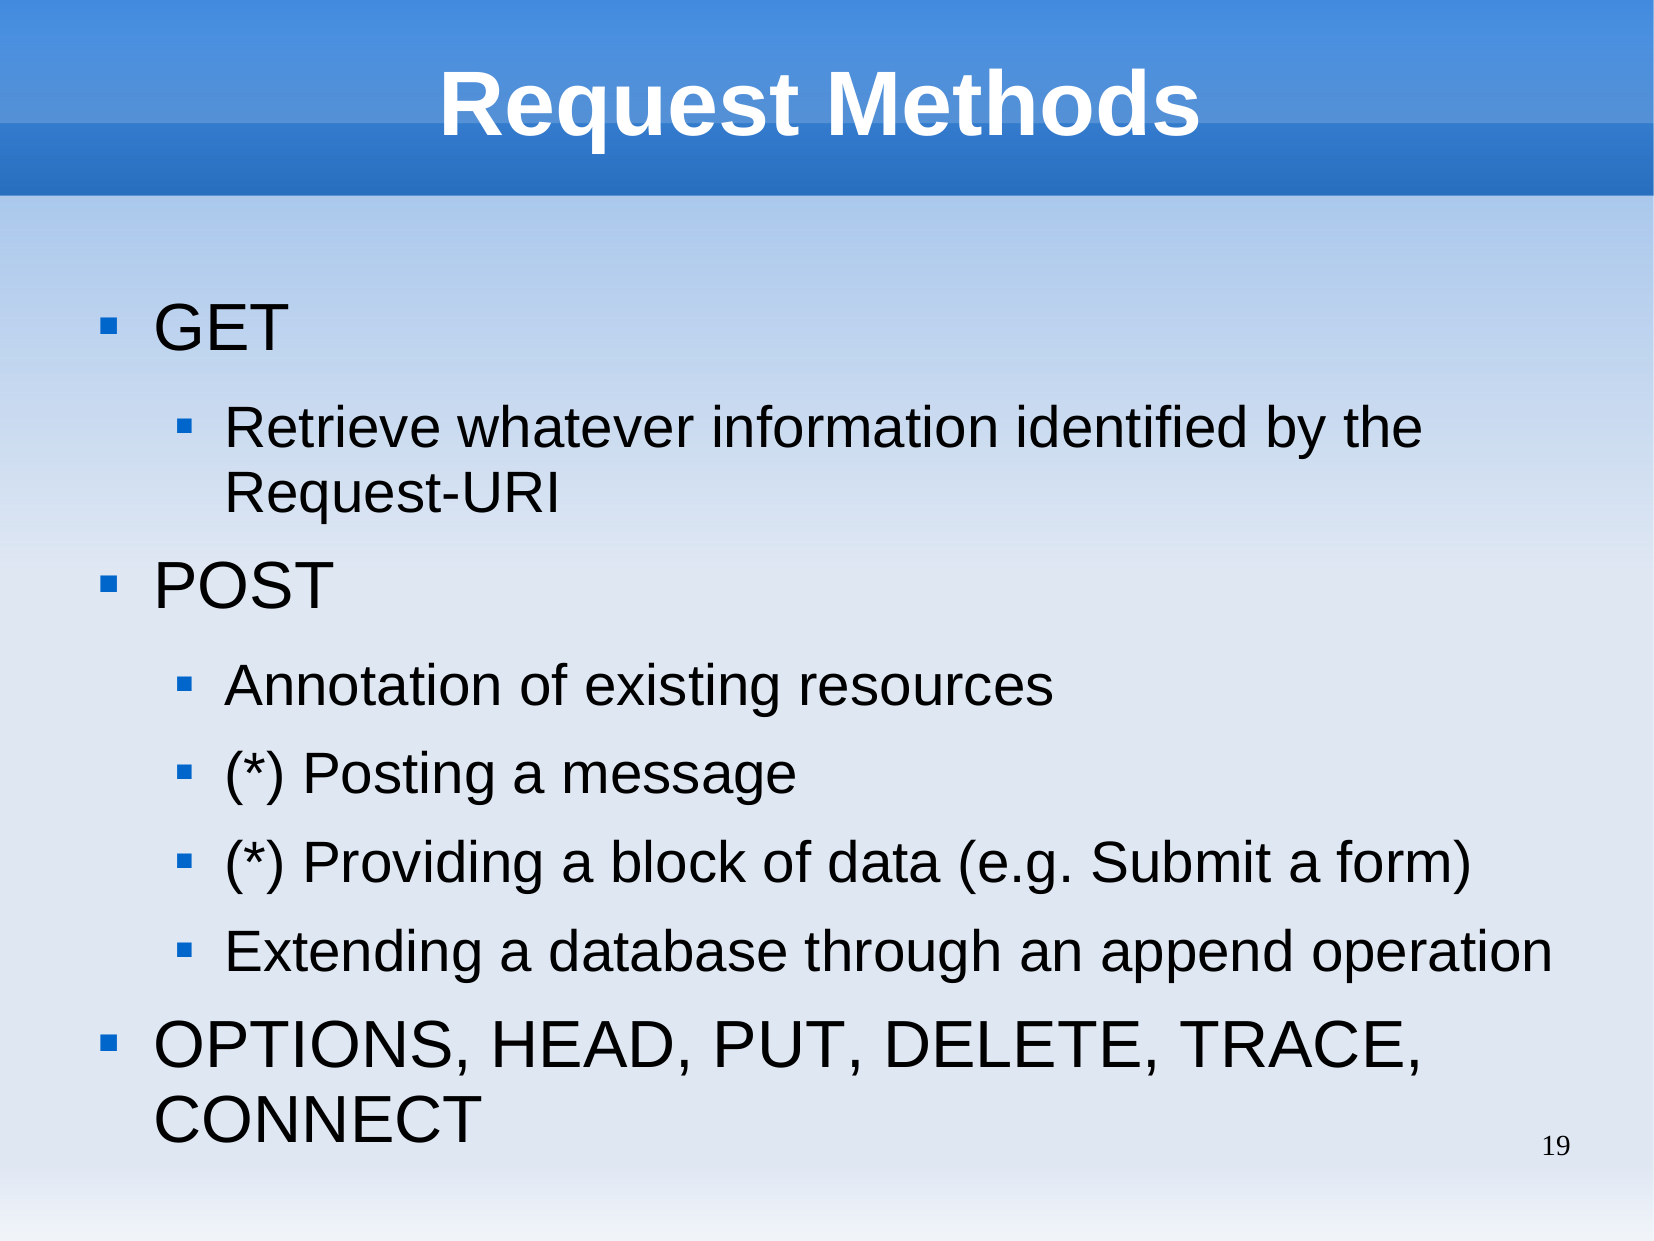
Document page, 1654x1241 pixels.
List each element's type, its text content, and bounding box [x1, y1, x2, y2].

picture [0, 0, 1654, 1241]
list GET Retrieve whatever information identified by the Request-URI POST Annotation of existing resources (*) Posting a message (*) Providing a block of data (e.g. Submit a form) Extending a database through an append operation OPTIONS, HEAD, PUT, DELETE, TRACE, CONNECT [82, 290, 1571, 1157]
title Request Methods [76, 0, 1565, 208]
